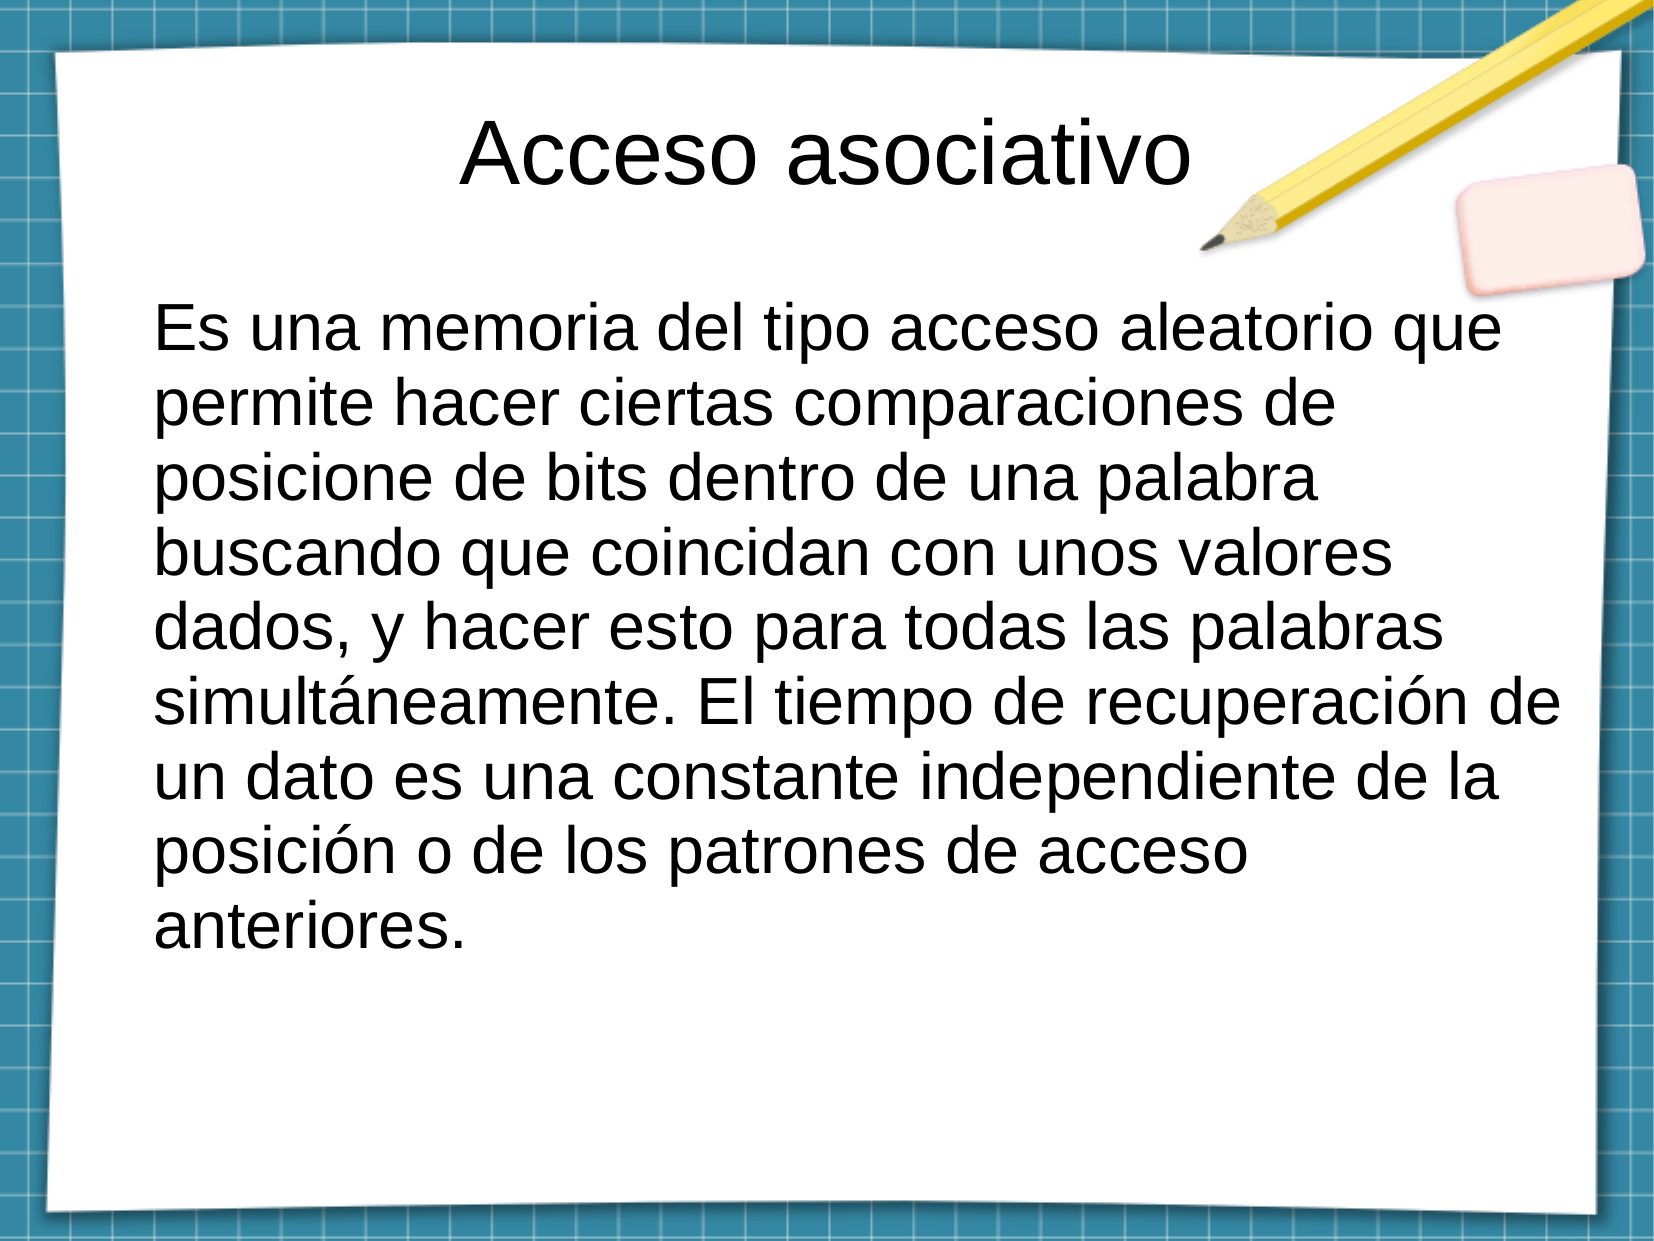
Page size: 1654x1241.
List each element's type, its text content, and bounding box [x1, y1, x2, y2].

picture [0, 0, 1654, 1241]
list Es una memoria del tipo acceso aleatorio que permite hacer ciertas comparaciones de posicione de bits dentro de una palabra buscando que coincidan con unos valores dados, y hacer esto para todas las palabras simultáneamente. El tiempo de recuperación de un dato es una constante independiente de la posición o de los patrones de acceso anteriores. [82, 290, 1571, 1010]
title Acceso asociativo [82, 49, 1571, 257]
